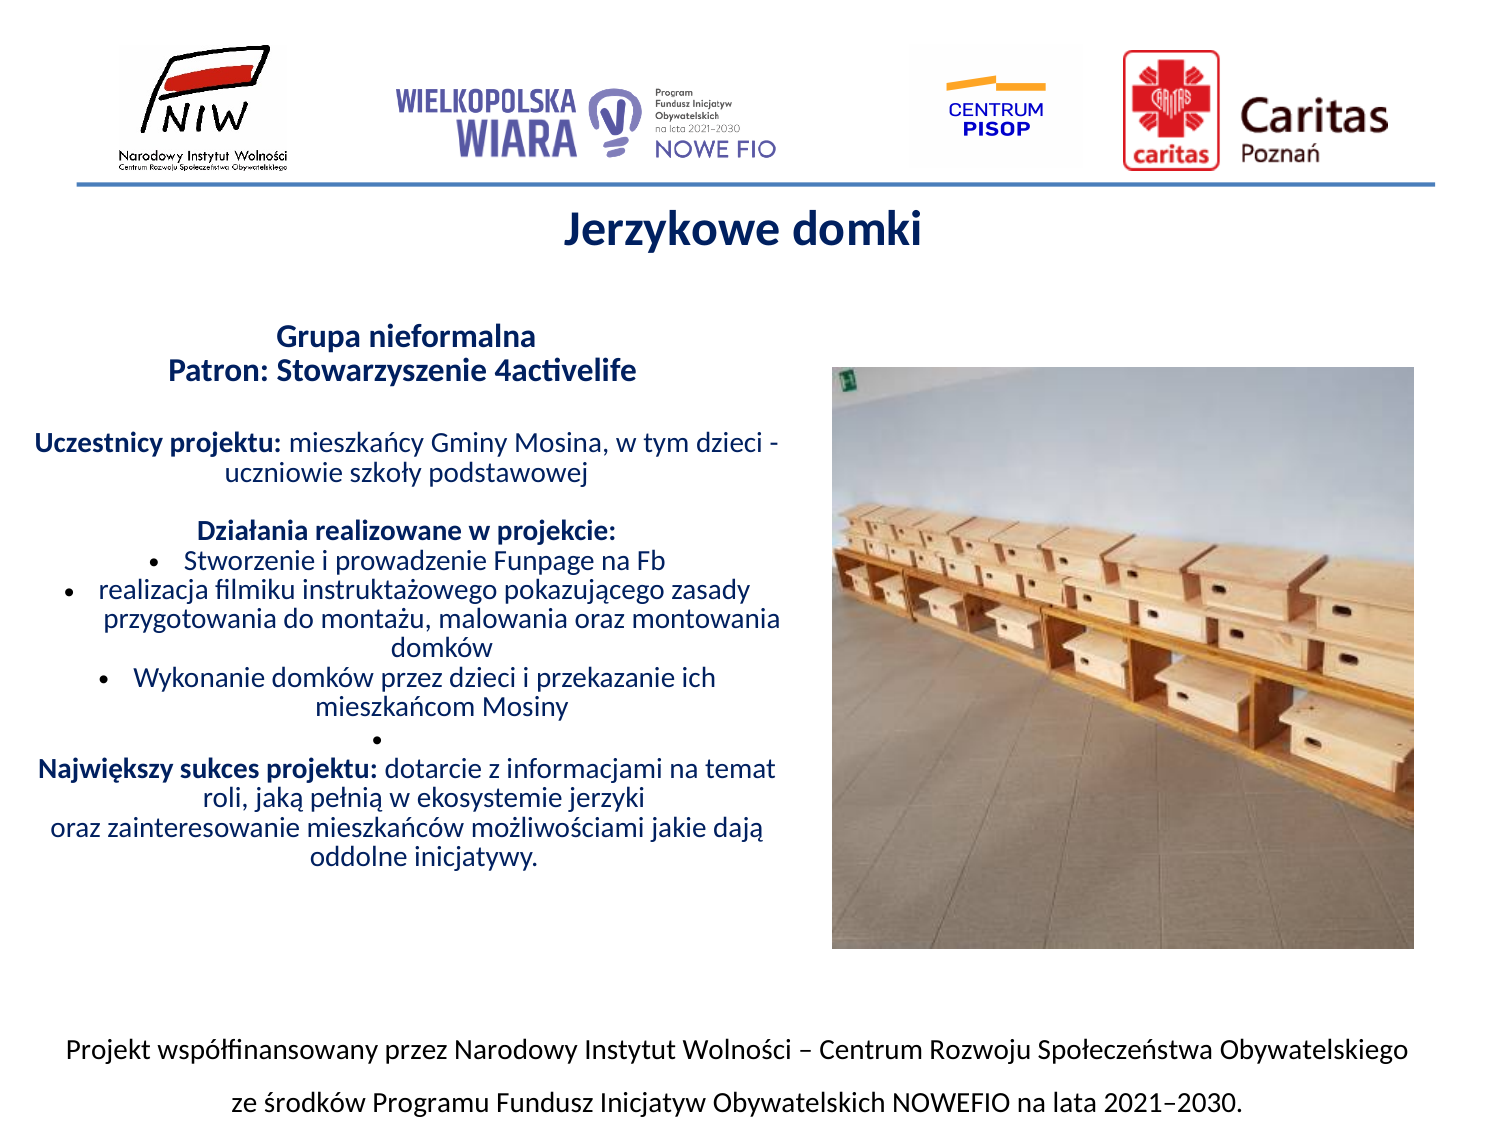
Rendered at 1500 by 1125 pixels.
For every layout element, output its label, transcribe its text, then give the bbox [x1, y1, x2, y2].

text_box Jerzykowe domki [165, 200, 1323, 336]
picture [832, 367, 1414, 949]
text_box Grupa nieformalna Patron: Stowarzyszenie 4activelife Uczestnicy projektu: mieszkańcy Gminy Mosina, w tym dzieci - uczniowie szkoły podstawowej Działania realizowane w projekcie: Stworzenie i prowadzenie Funpage na Fb realizacja filmiku instruktażowego pokazującego zasady przygotowania do montażu, malowania oraz montowania domków Wykonanie domków przez dzieci i przekazanie ich mieszkańcom Mosiny Największy sukces projektu: dotarcie z informacjami na temat roli, jaką pełnią w ekosystemie jerzyki oraz zainteresowanie mieszkańców możliwościami jakie dają oddolne inicjatywy. [0, 315, 814, 1065]
